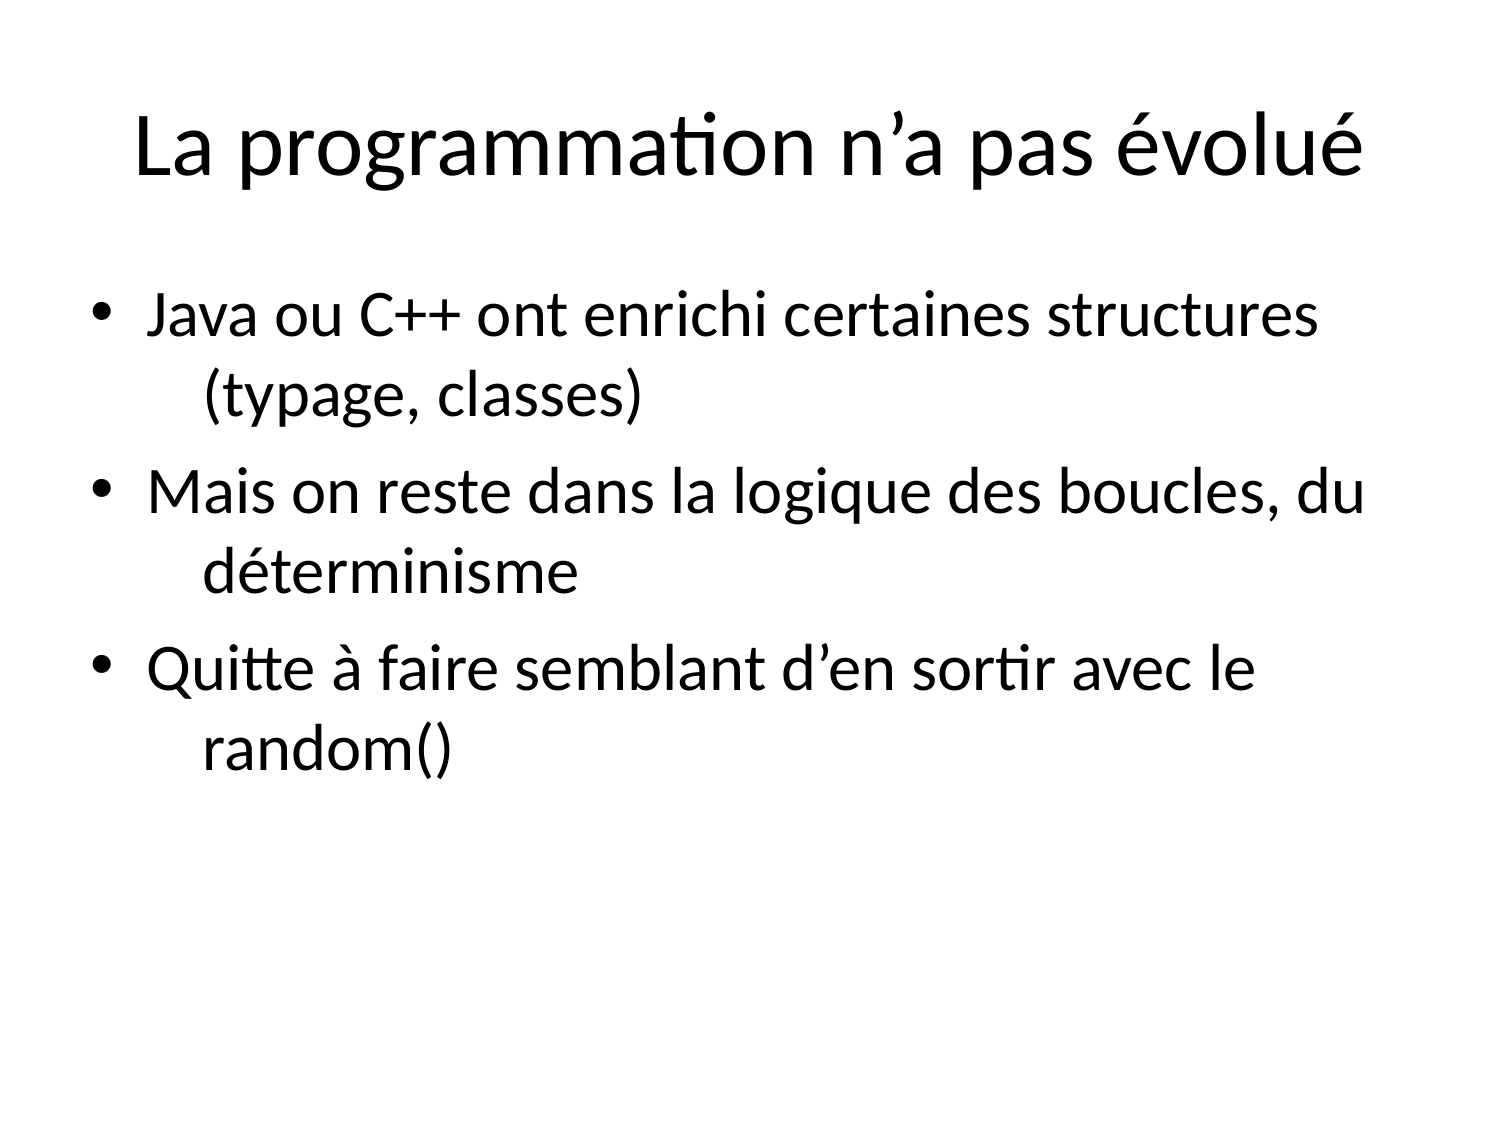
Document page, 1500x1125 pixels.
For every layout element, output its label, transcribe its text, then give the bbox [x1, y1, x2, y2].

list Java ou C++ ont enrichi certaines structures (typage, classes) Mais on reste dans la logique des boucles, du déterminisme Quitte à faire semblant d’en sortir avec le random() [75, 262, 1426, 1005]
title La programmation n’a pas évolué [75, 45, 1426, 233]
